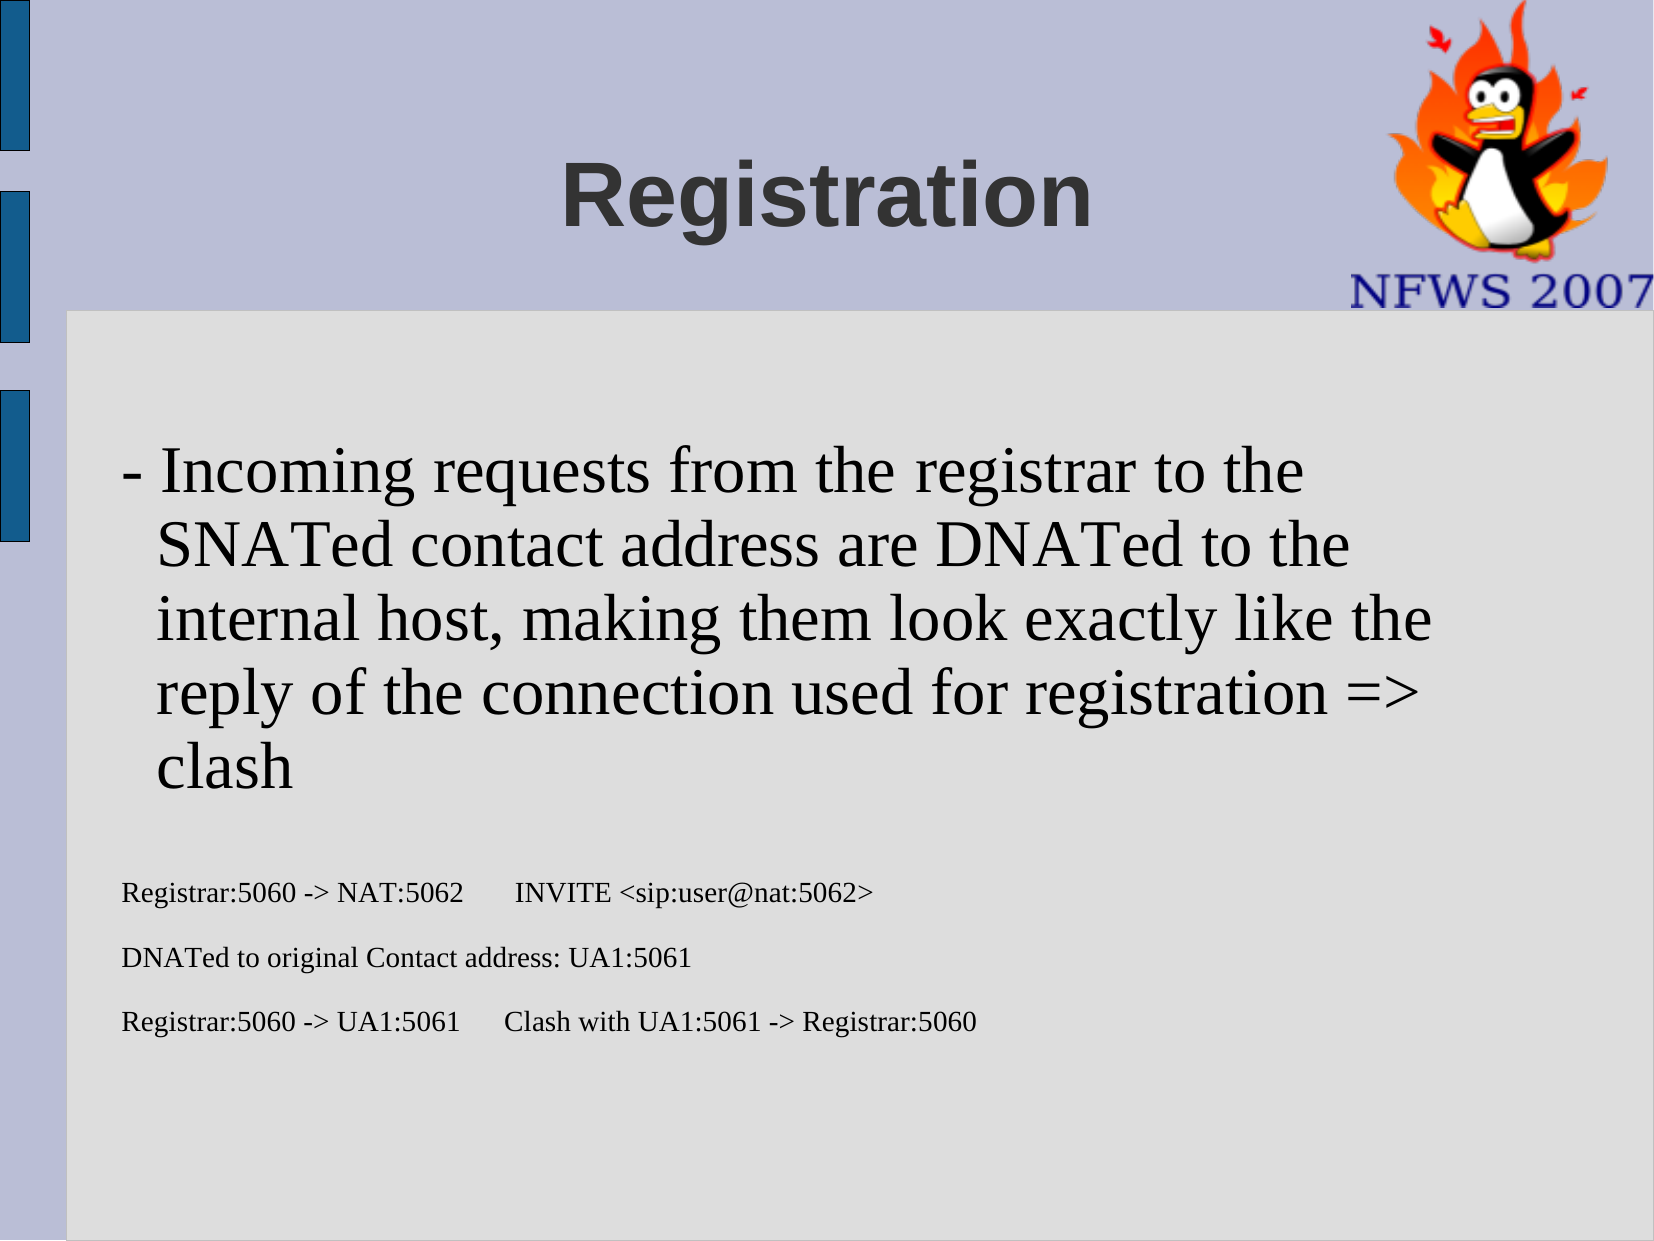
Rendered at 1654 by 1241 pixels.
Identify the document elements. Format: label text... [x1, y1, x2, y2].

subtitle - Incoming requests from the registrar to the SNATed contact address are DNATed to the internal host, making them look exactly like the reply of the connection used for registration => clash Registrar:5060 -> NAT:5062 INVITE <sip:user@nat:5062> DNATed to original Contact address: UA1:5061 Registrar:5060 -> UA1:5061 Clash with UA1:5061 -> Registrar:5060 [121, 352, 1534, 1119]
picture [1351, 0, 1654, 308]
title Registration [121, 98, 1351, 291]
